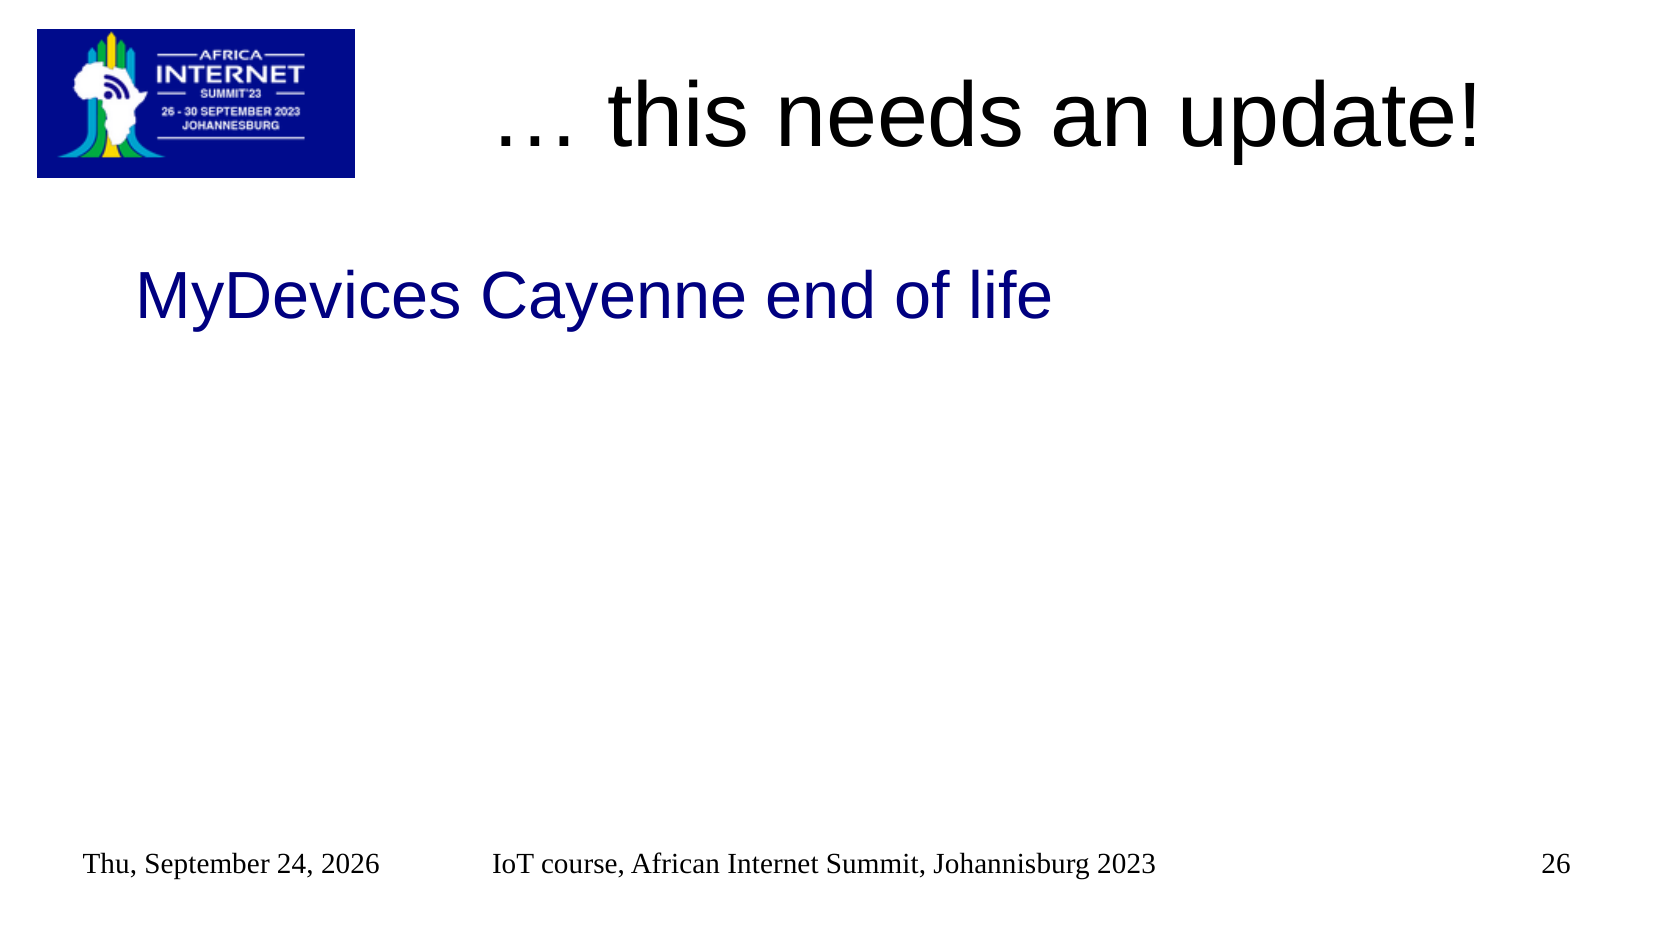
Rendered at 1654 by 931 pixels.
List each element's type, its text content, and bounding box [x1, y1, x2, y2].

title … this needs an update! [403, 37, 1571, 193]
list MyDevices Cayenne end of life [135, 257, 1625, 798]
picture [37, 29, 355, 178]
